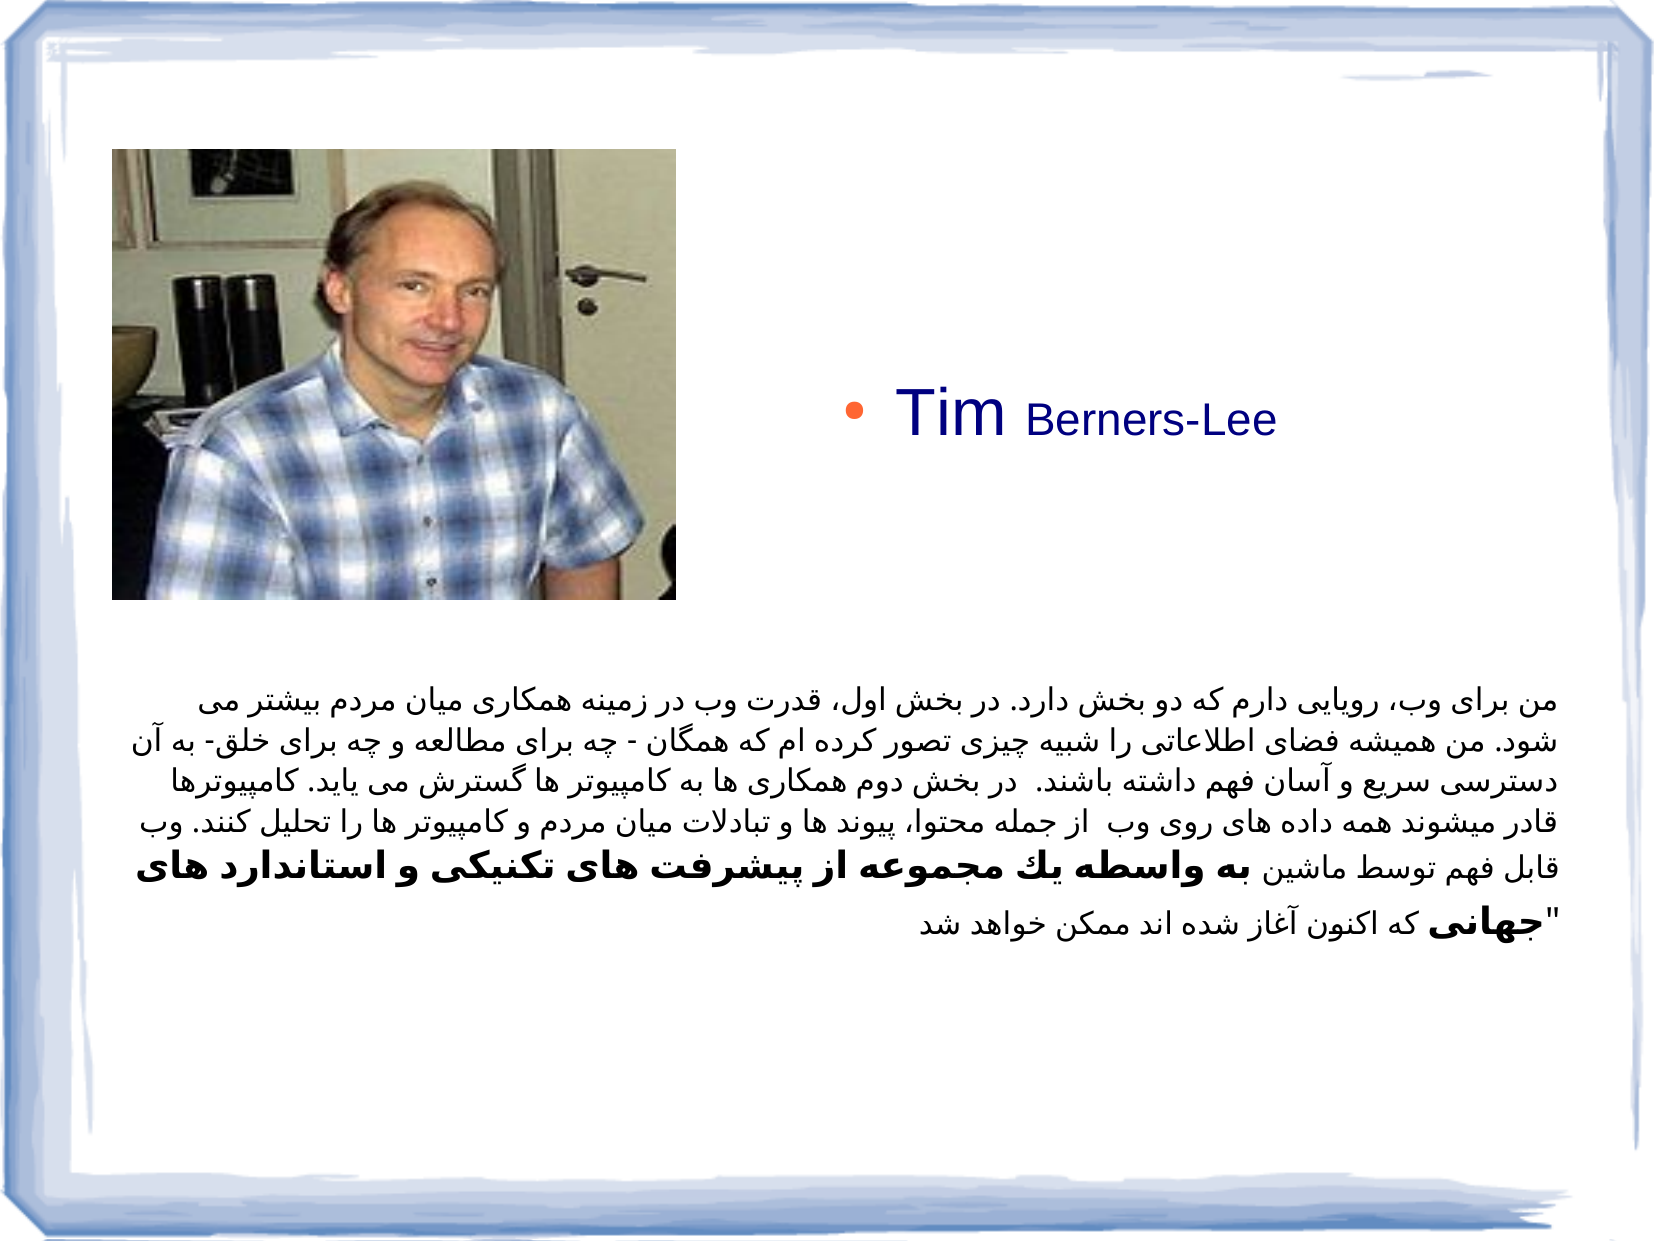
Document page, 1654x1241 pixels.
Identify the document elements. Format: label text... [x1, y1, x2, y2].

text_box من برای وب، رويايی دارم كه دو بخش دارد. در بخش اول، قدرت وب در زمينه همكاری ميان مردم بيشتر می شود. من هميشه فضای اطلاعاتی را شبيه چيزی تصور كرده ام كه همگان - چه برای مطالعه و چه برای خلق- به آن دسترسی سريع و آسان فهم داشته باشند. در بخش دوم همكاری ها به كامپيوتر ها گسترش می يايد. كامپيوترها قادر ميشوند همه داده های روی وب از جمله محتوا، پيوند ها و تبادلات ميان مردم و كامپيوتر ها را تحليل كنند. وب قابل فهم توسط ماشين به واسطه يك مجموعه از پيشرفت های تكنيكی و استاندارد های جهانی كه اكنون آغاز شده اند ممكن خواهد شد" [112, 675, 1576, 1093]
text_box Tim Berners-Lee [825, 375, 1463, 488]
picture [0, 0, 1654, 1241]
